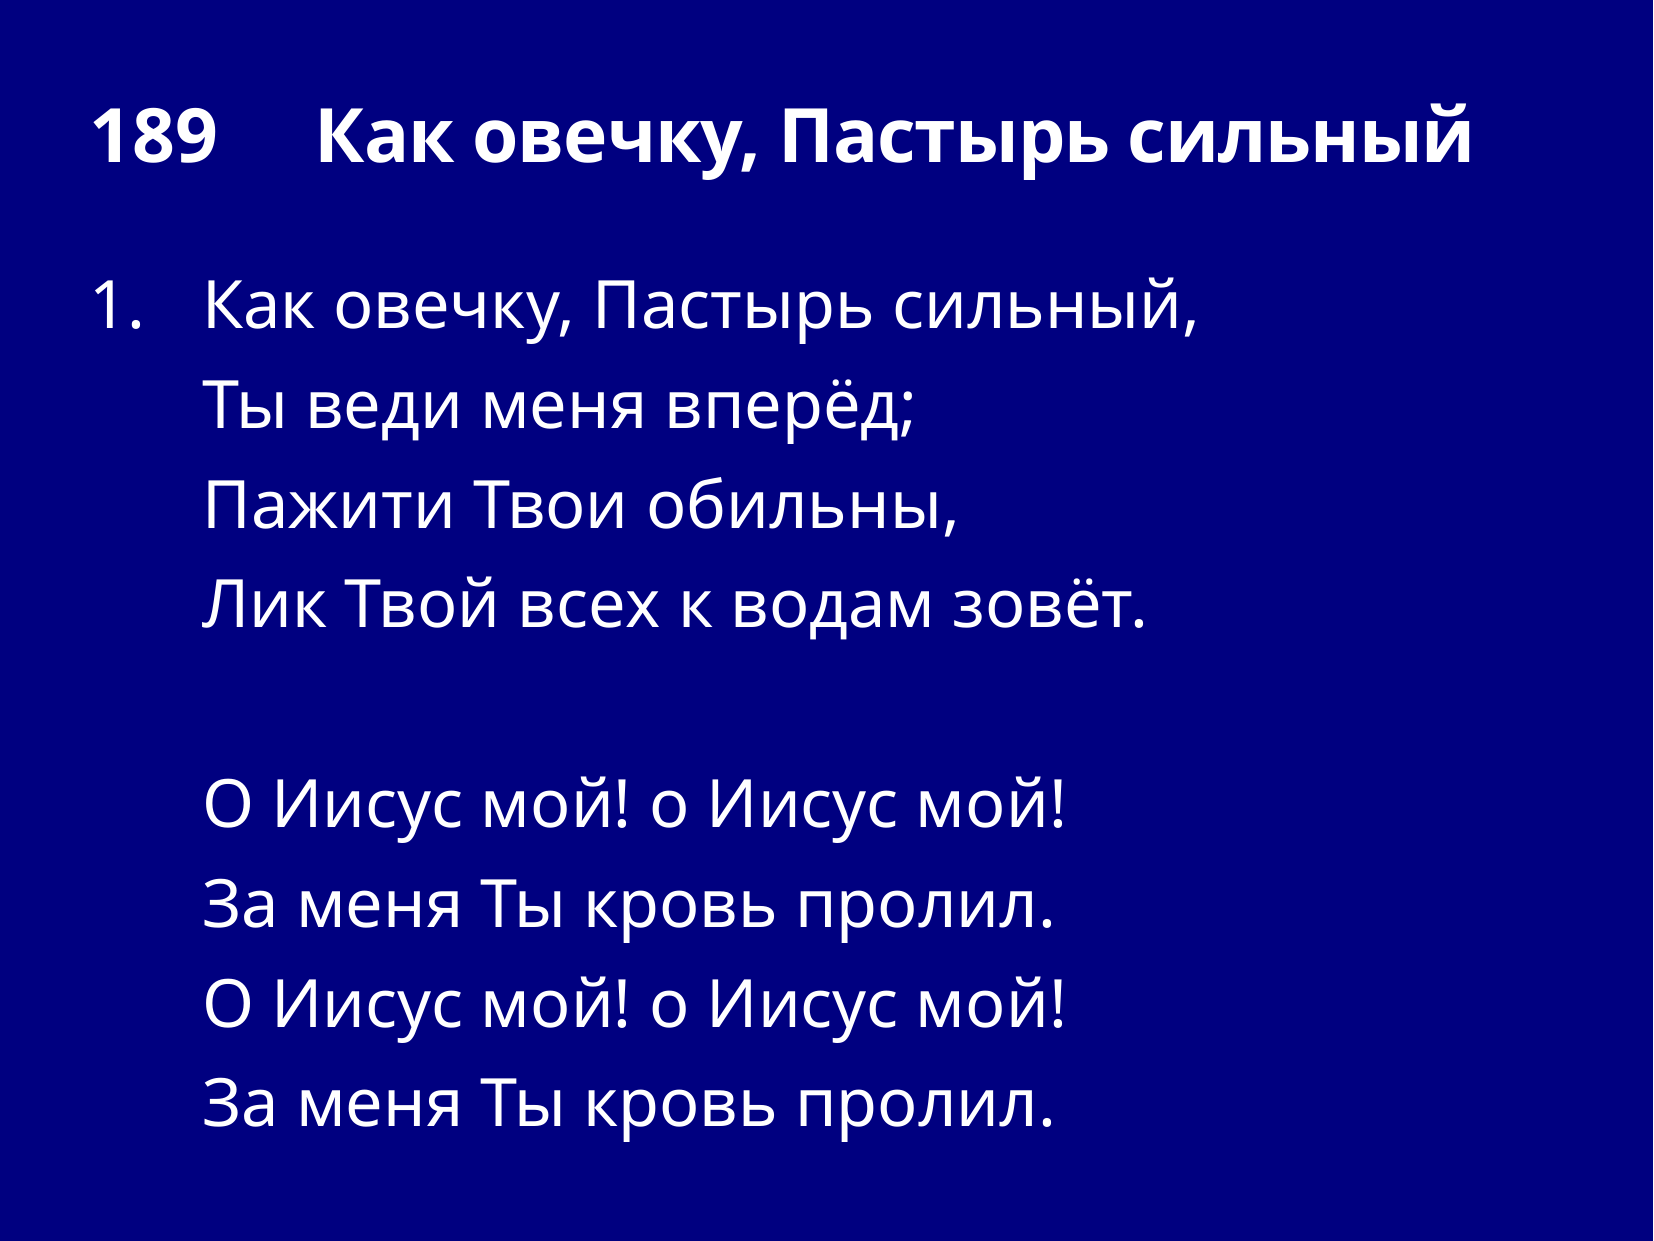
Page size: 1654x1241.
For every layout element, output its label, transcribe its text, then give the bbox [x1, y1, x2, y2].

text_box 189 Как овечку, Пастырь сильный [75, 75, 1653, 188]
text_box 1. Как овечку, Пастырь сильный, Ты веди меня вперёд; Пажити Твои обильны, Лик Твой всех к водам зовёт. О Иисус мой! о Иисус мой! За меня Ты кровь пролил. О Иисус мой! о Иисус мой! За меня Ты кровь пролил. [75, 188, 1576, 1163]
